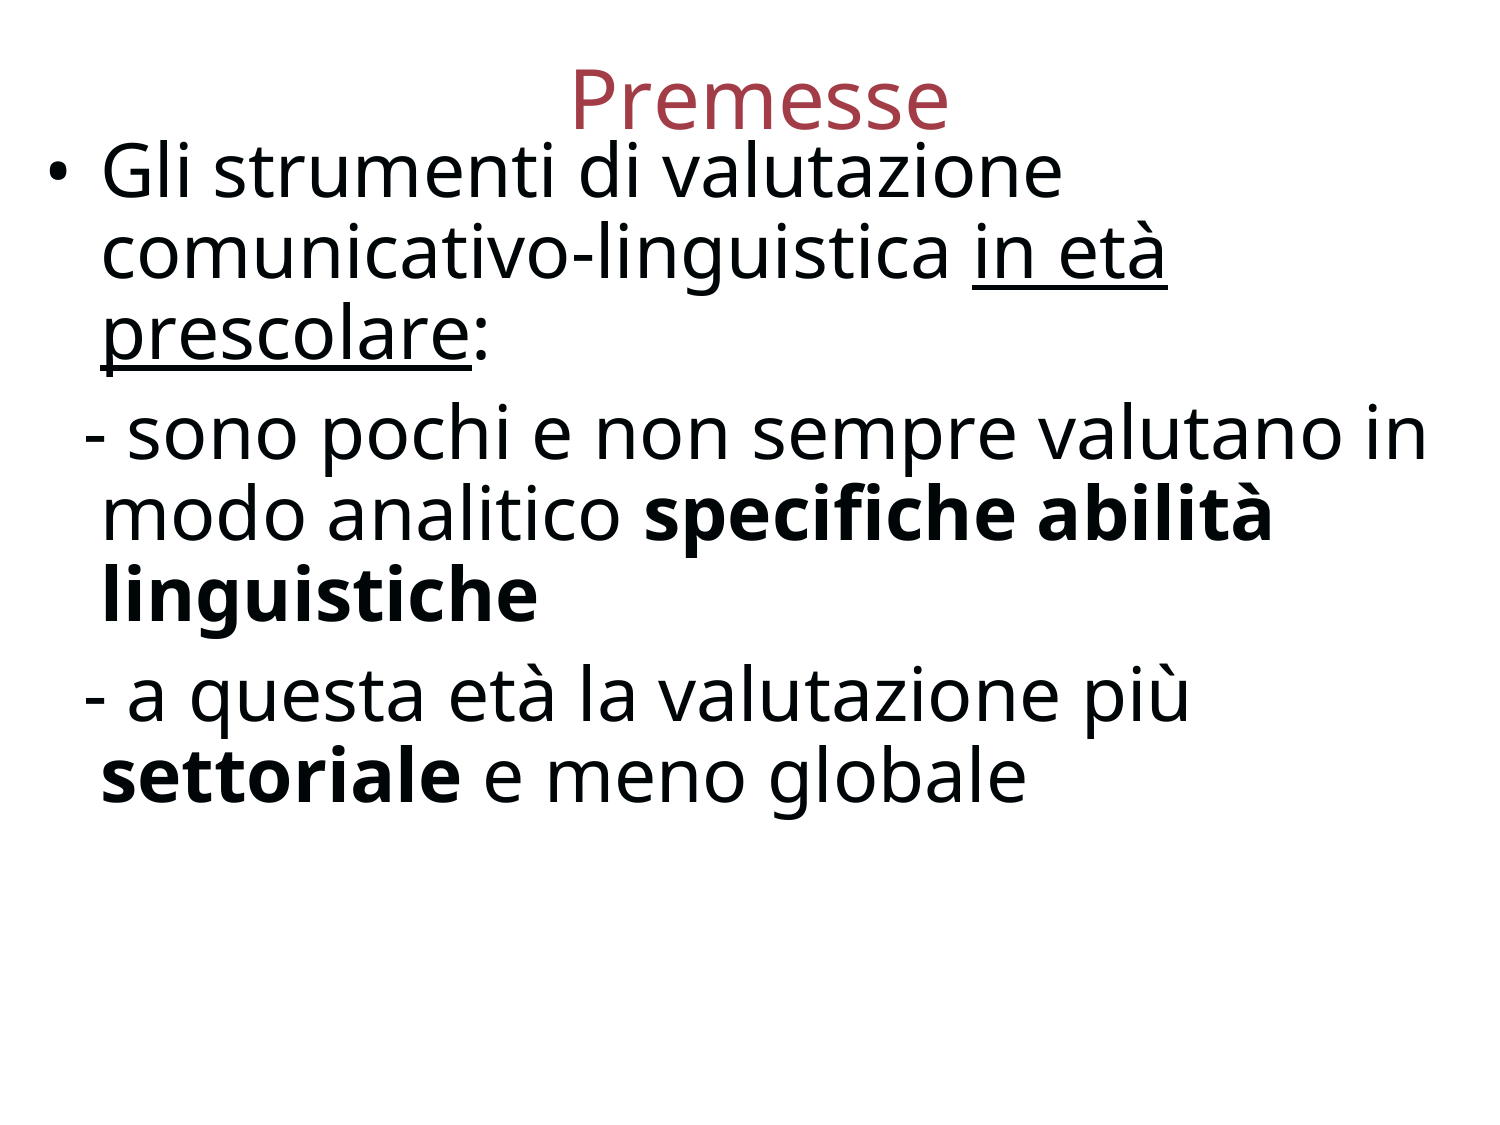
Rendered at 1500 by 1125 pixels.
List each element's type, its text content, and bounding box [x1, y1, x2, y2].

list Gli strumenti di valutazione comunicativo-linguistica in età prescolare: - sono pochi e non sempre valutano in modo analitico specifiche abilità linguistiche - a questa età la valutazione più settoriale e meno globale [29, 125, 1500, 1083]
title Premesse [267, 38, 1254, 125]
